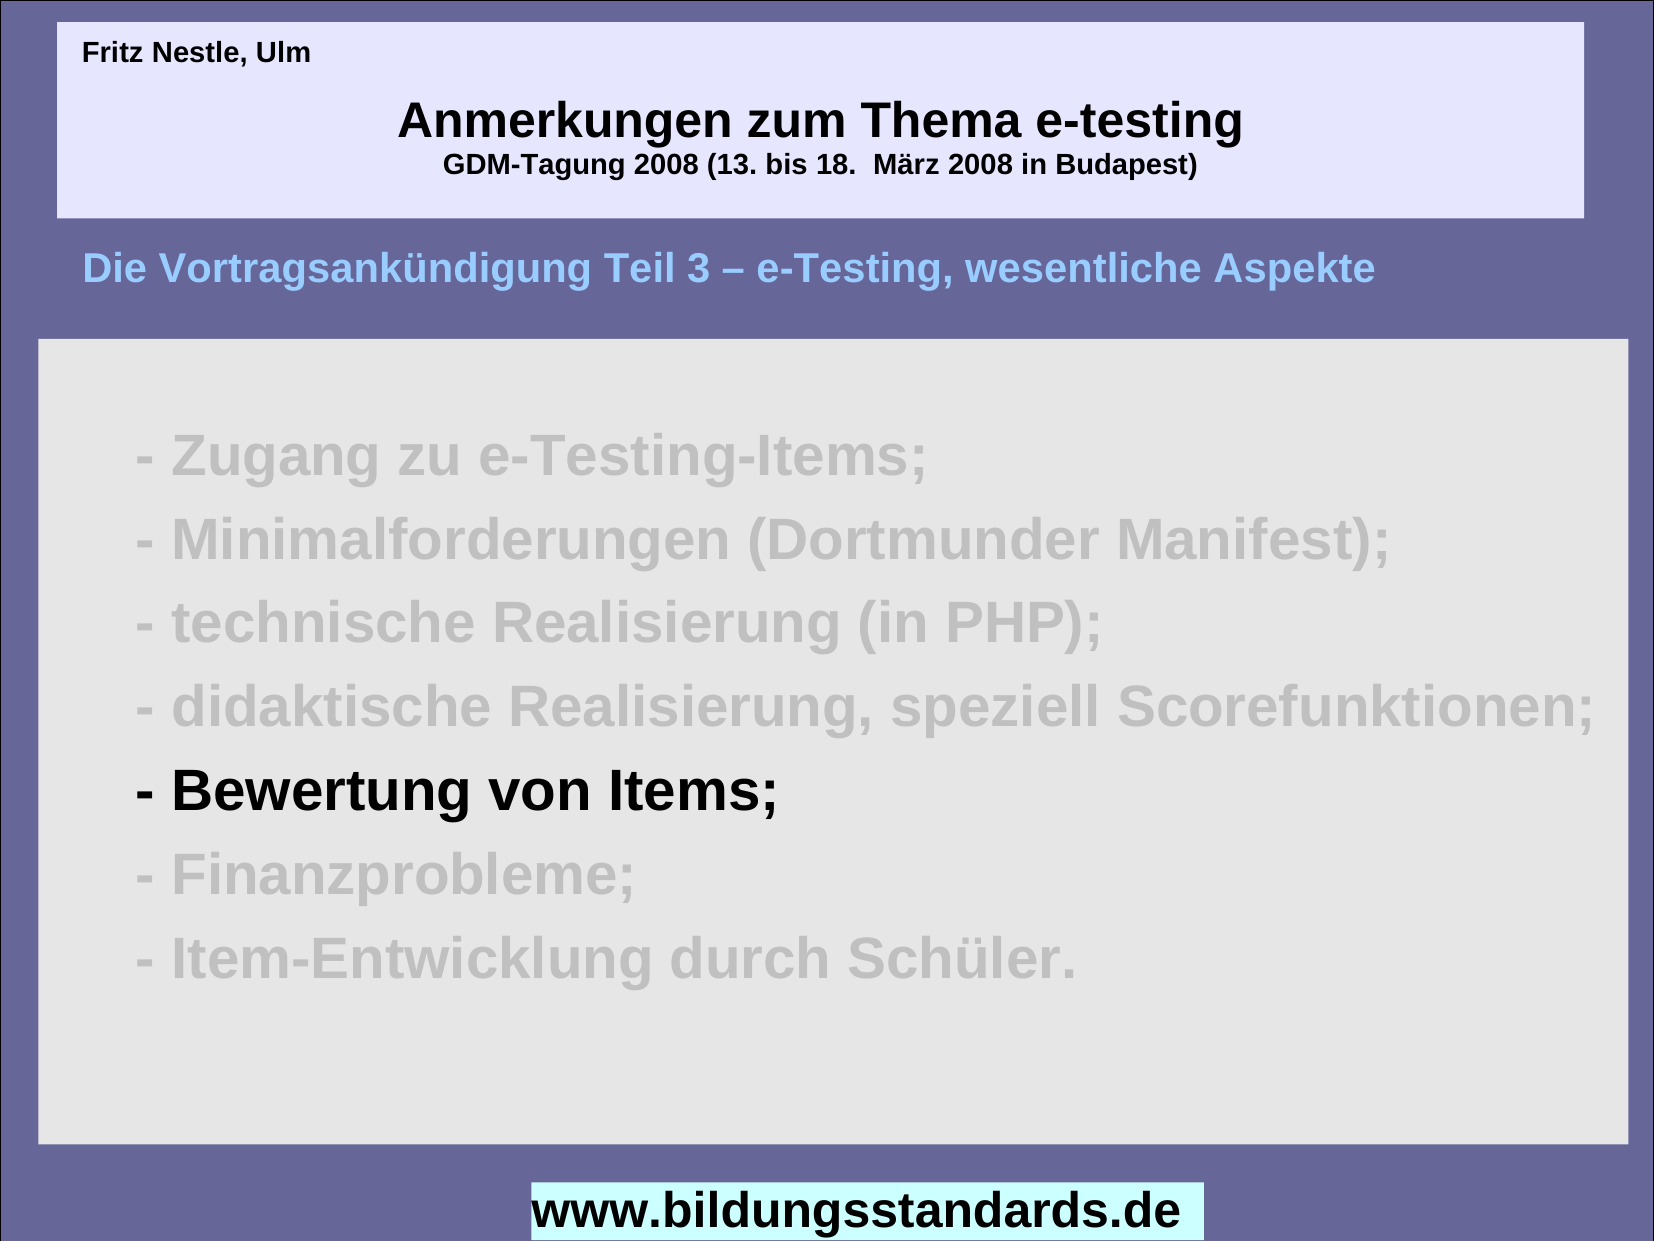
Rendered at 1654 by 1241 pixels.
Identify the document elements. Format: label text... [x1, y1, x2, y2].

text_box Fritz Nestle, Ulm Anmerkungen zum Thema e-testing GDM-Tagung 2008 (13. bis 18. März 2008 in Budapest) [57, 22, 1585, 219]
text_box - Zugang zu e-Testing-Items; - Minimalforderungen (Dortmunder Manifest); - technische Realisierung (in PHP); - didaktische Realisierung, speziell Scorefunktionen; - Bewertung von Items; - Finanzprobleme; - Item-Entwicklung durch Schüler. [38, 338, 1629, 1145]
text_box www.bildungsstandards.de [531, 1182, 1204, 1241]
text_box [0, 0, 1654, 1241]
text_box Die Vortragsankündigung Teil 3 – e-Testing, wesentliche Aspekte [82, 244, 1423, 295]
